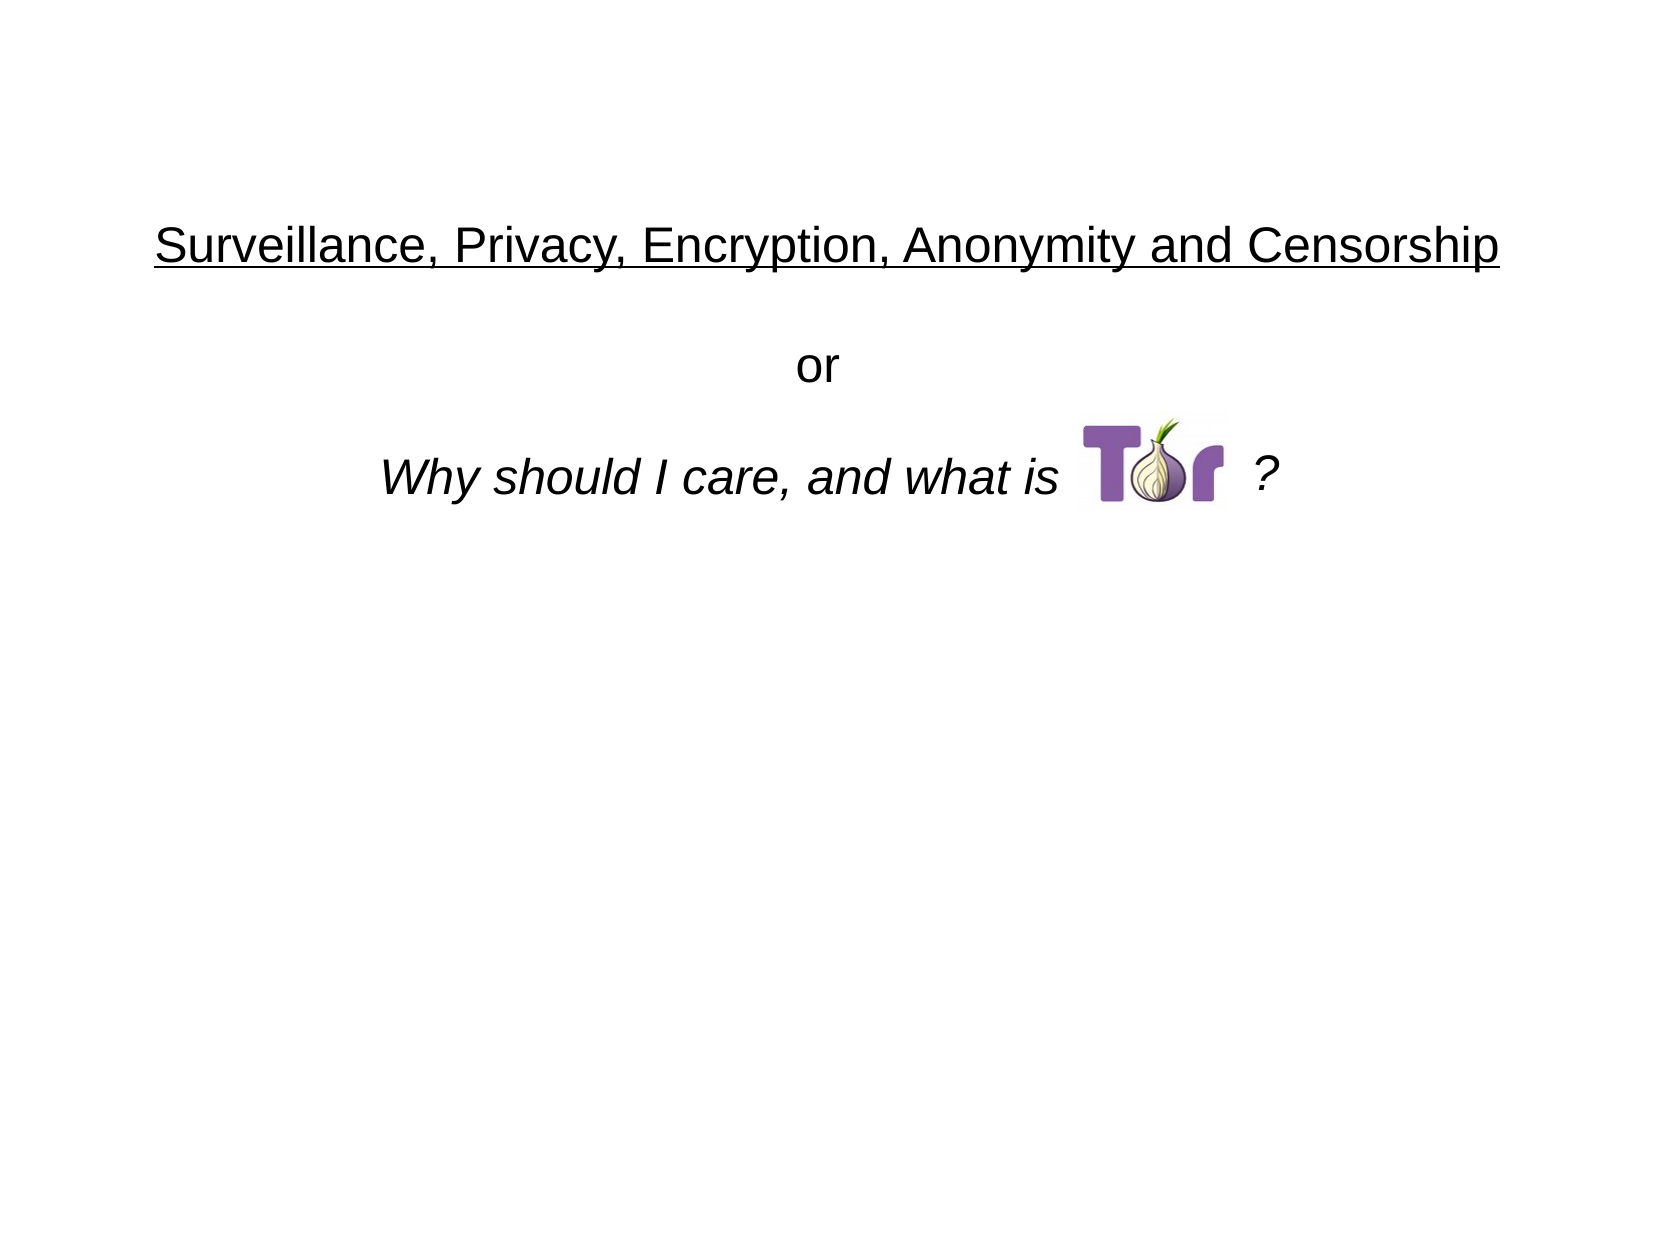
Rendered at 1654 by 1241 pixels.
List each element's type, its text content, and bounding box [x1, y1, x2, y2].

picture [1078, 410, 1229, 512]
text_box or Why should I care, and what is [364, 330, 1366, 513]
text_box Surveillance, Privacy, Encryption, Anonymity and Censorship [139, 210, 1516, 281]
text_box ? [1236, 438, 1295, 509]
